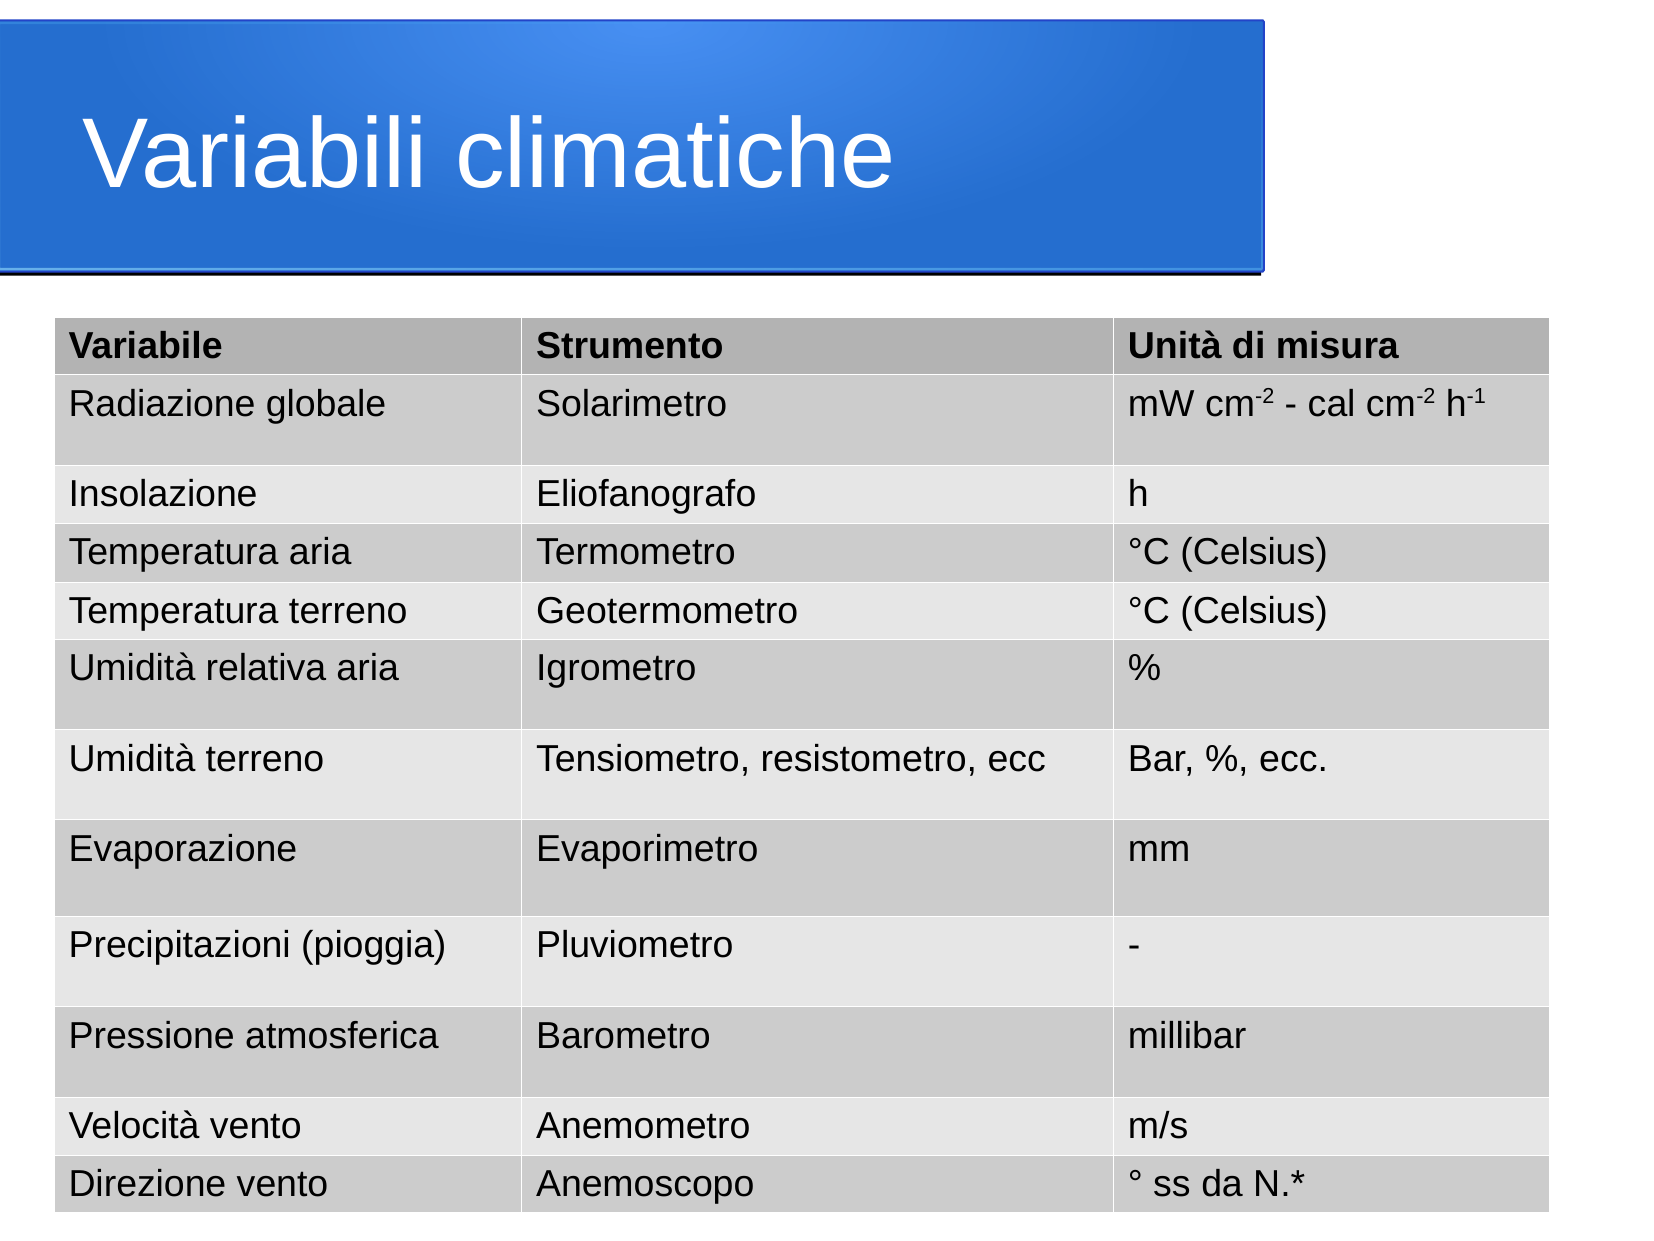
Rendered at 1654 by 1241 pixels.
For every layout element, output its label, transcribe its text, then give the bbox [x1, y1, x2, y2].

table_cell Geotermometro [522, 583, 1113, 639]
table_cell Velocità vento [55, 1098, 521, 1155]
table_cell Umidità terreno [55, 730, 521, 819]
table_cell °C (Celsius) [1114, 583, 1549, 639]
table_cell Radiazione globale [55, 375, 521, 465]
table_cell m/s [1114, 1098, 1549, 1155]
table_cell Pressione atmosferica [55, 1007, 521, 1097]
table_cell Precipitazioni (pioggia) [55, 917, 521, 1006]
table_cell Insolazione [55, 466, 521, 523]
table_cell millibar [1114, 1007, 1549, 1097]
table_cell Direzione vento [55, 1156, 521, 1212]
table_cell °C (Celsius) [1114, 524, 1549, 582]
table_cell Tensiometro, resistometro, ecc [522, 730, 1113, 819]
table_cell Eliofanografo [522, 466, 1113, 523]
table_cell Anemoscopo [522, 1156, 1113, 1212]
table_cell Termometro [522, 524, 1113, 582]
table_cell ° ss da N.* [1114, 1156, 1549, 1212]
table_cell mm [1114, 820, 1549, 916]
table_cell mW cm-2 - cal cm-2 h-1 [1114, 375, 1549, 465]
table_header Strumento [522, 318, 1113, 374]
table_cell Igrometro [522, 640, 1113, 729]
table_cell Temperatura aria [55, 524, 521, 582]
title Variabili climatiche [82, 49, 1250, 257]
table_cell % [1114, 640, 1549, 729]
table_cell Evaporimetro [522, 820, 1113, 916]
table_cell Evaporazione [55, 820, 521, 916]
table_cell Umidità relativa aria [55, 640, 521, 729]
table_cell Pluviometro [522, 917, 1113, 1006]
table_cell - [1114, 917, 1549, 1006]
table_cell Solarimetro [522, 375, 1113, 465]
table_header Variabile [55, 318, 521, 374]
table_cell Bar, %, ecc. [1114, 730, 1549, 819]
table_cell Barometro [522, 1007, 1113, 1097]
table_cell Anemometro [522, 1098, 1113, 1155]
table_cell Temperatura terreno [55, 583, 521, 639]
table_cell h [1114, 466, 1549, 523]
table_header Unità di misura [1114, 318, 1549, 374]
